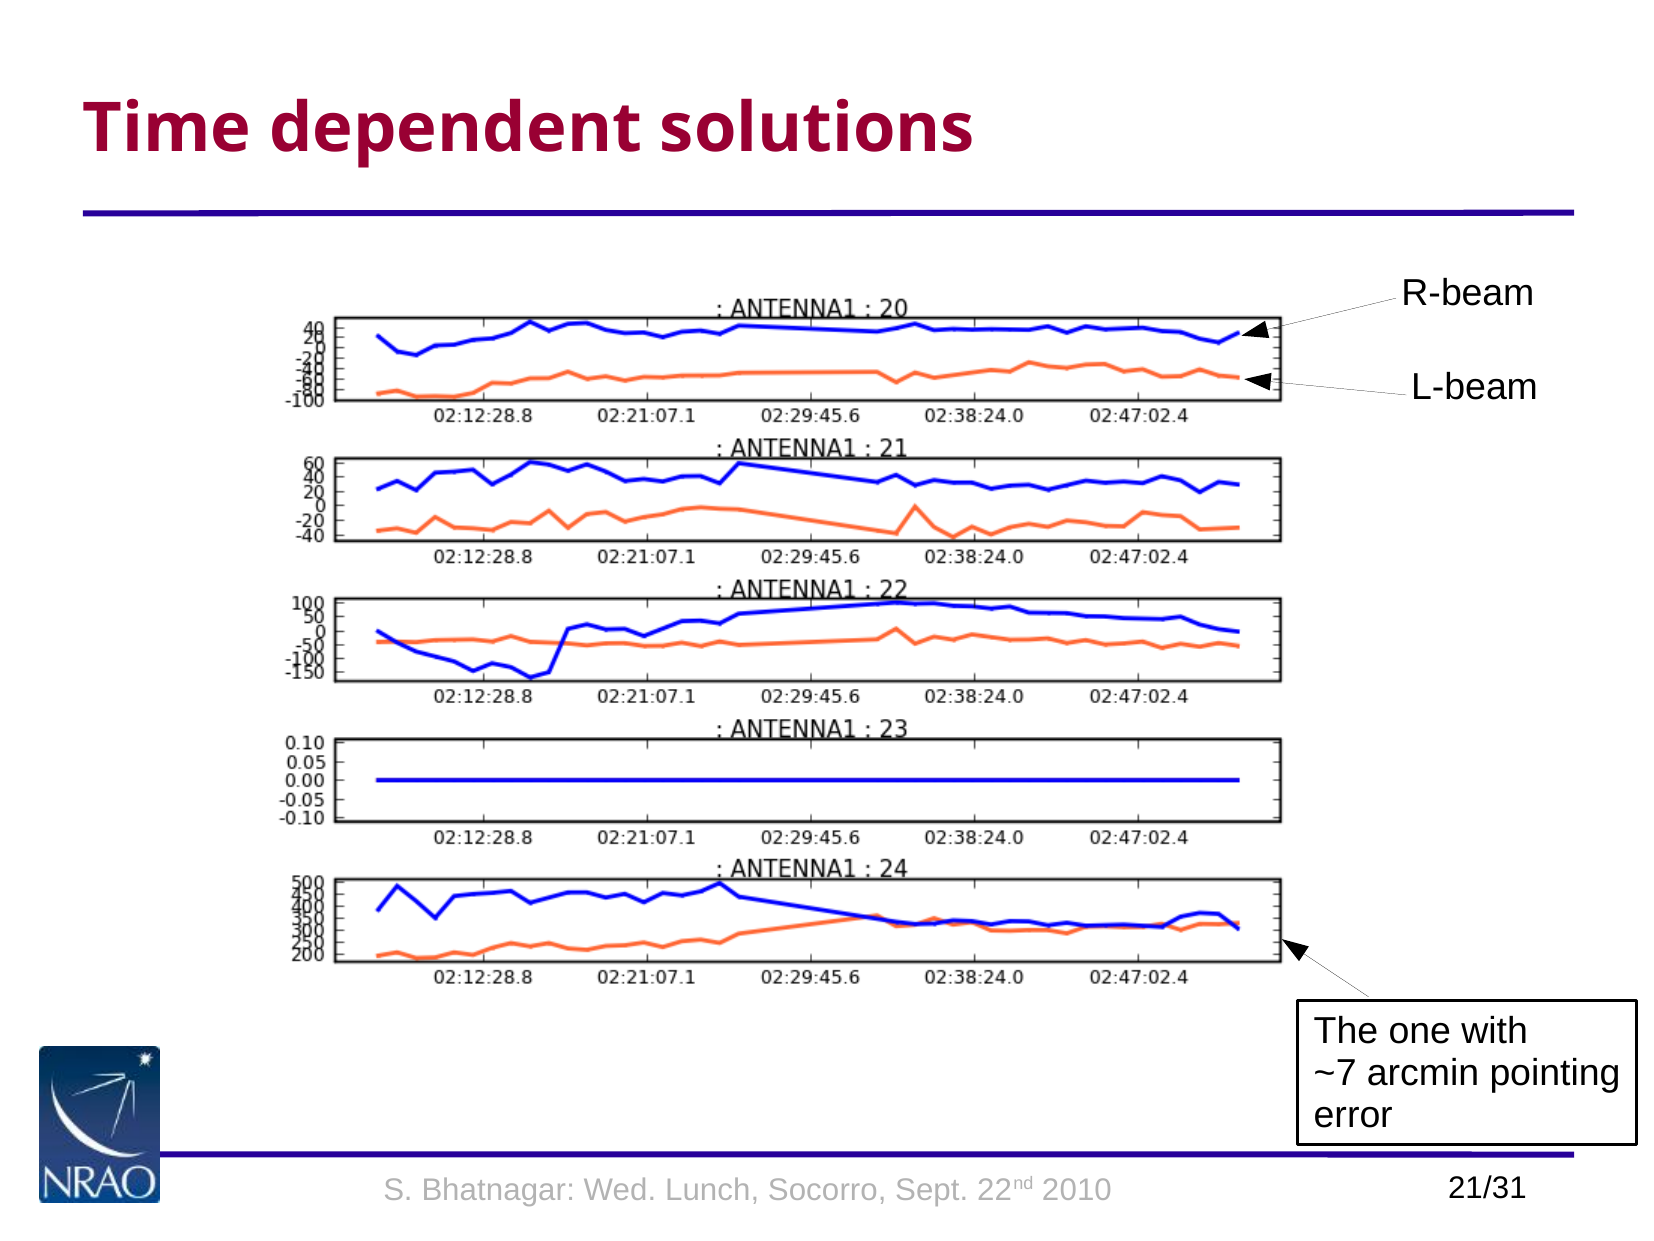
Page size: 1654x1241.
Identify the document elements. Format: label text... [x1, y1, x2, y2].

title Time dependent solutions [82, 49, 1571, 202]
text_box The one with ~7 arcmin pointing error [1297, 1000, 1637, 1145]
picture [0, 0, 1654, 1241]
text_box R-beam [1386, 263, 1550, 321]
text_box L-beam [1396, 358, 1553, 416]
